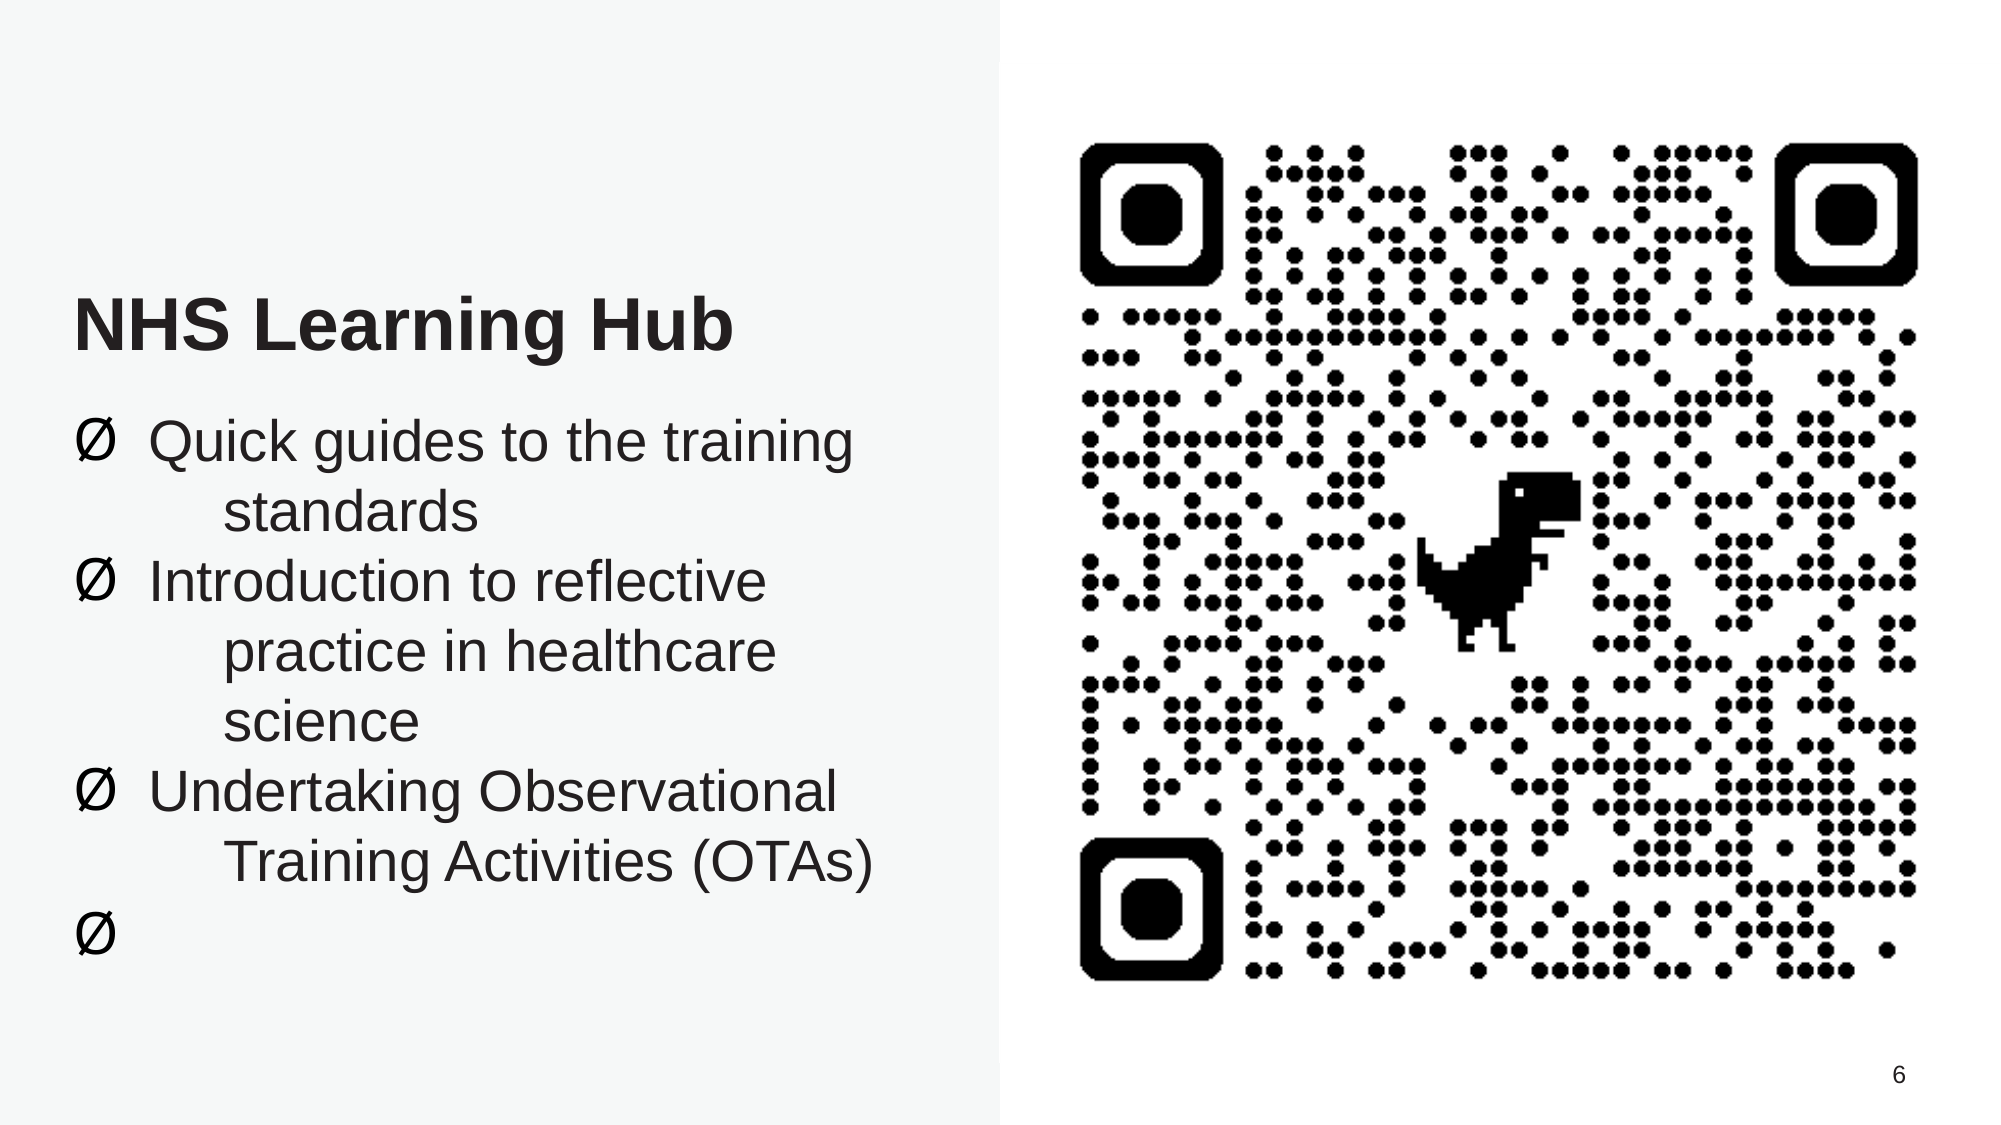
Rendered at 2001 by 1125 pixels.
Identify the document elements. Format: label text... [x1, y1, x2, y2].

text_box Quick guides to the training standards Introduction to reflective practice in healthcare science Undertaking Observational Training Activities (OTAs) [58, 395, 989, 906]
picture [999, 62, 2000, 1063]
title NHS Learning Hub [58, 270, 864, 395]
